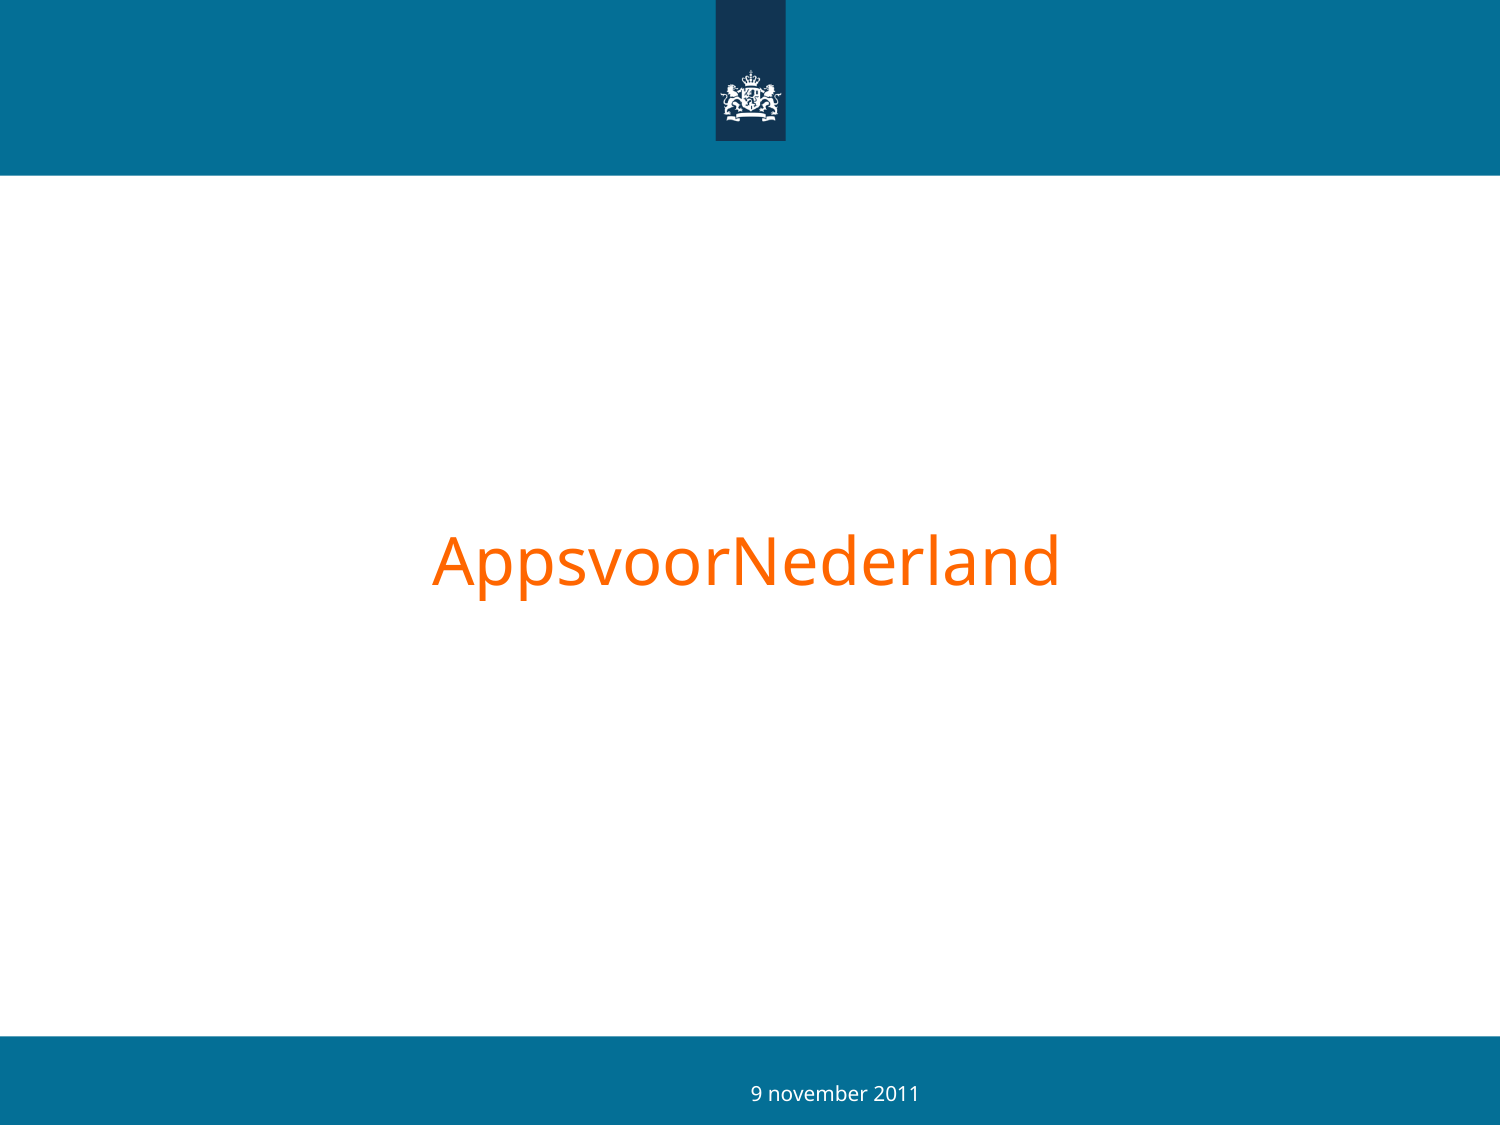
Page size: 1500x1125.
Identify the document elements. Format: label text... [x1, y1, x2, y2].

picture [717, 0, 785, 140]
text_box AppsvoorNederland [417, 511, 1078, 607]
text_box 9 november 2011 [735, 1072, 1418, 1125]
